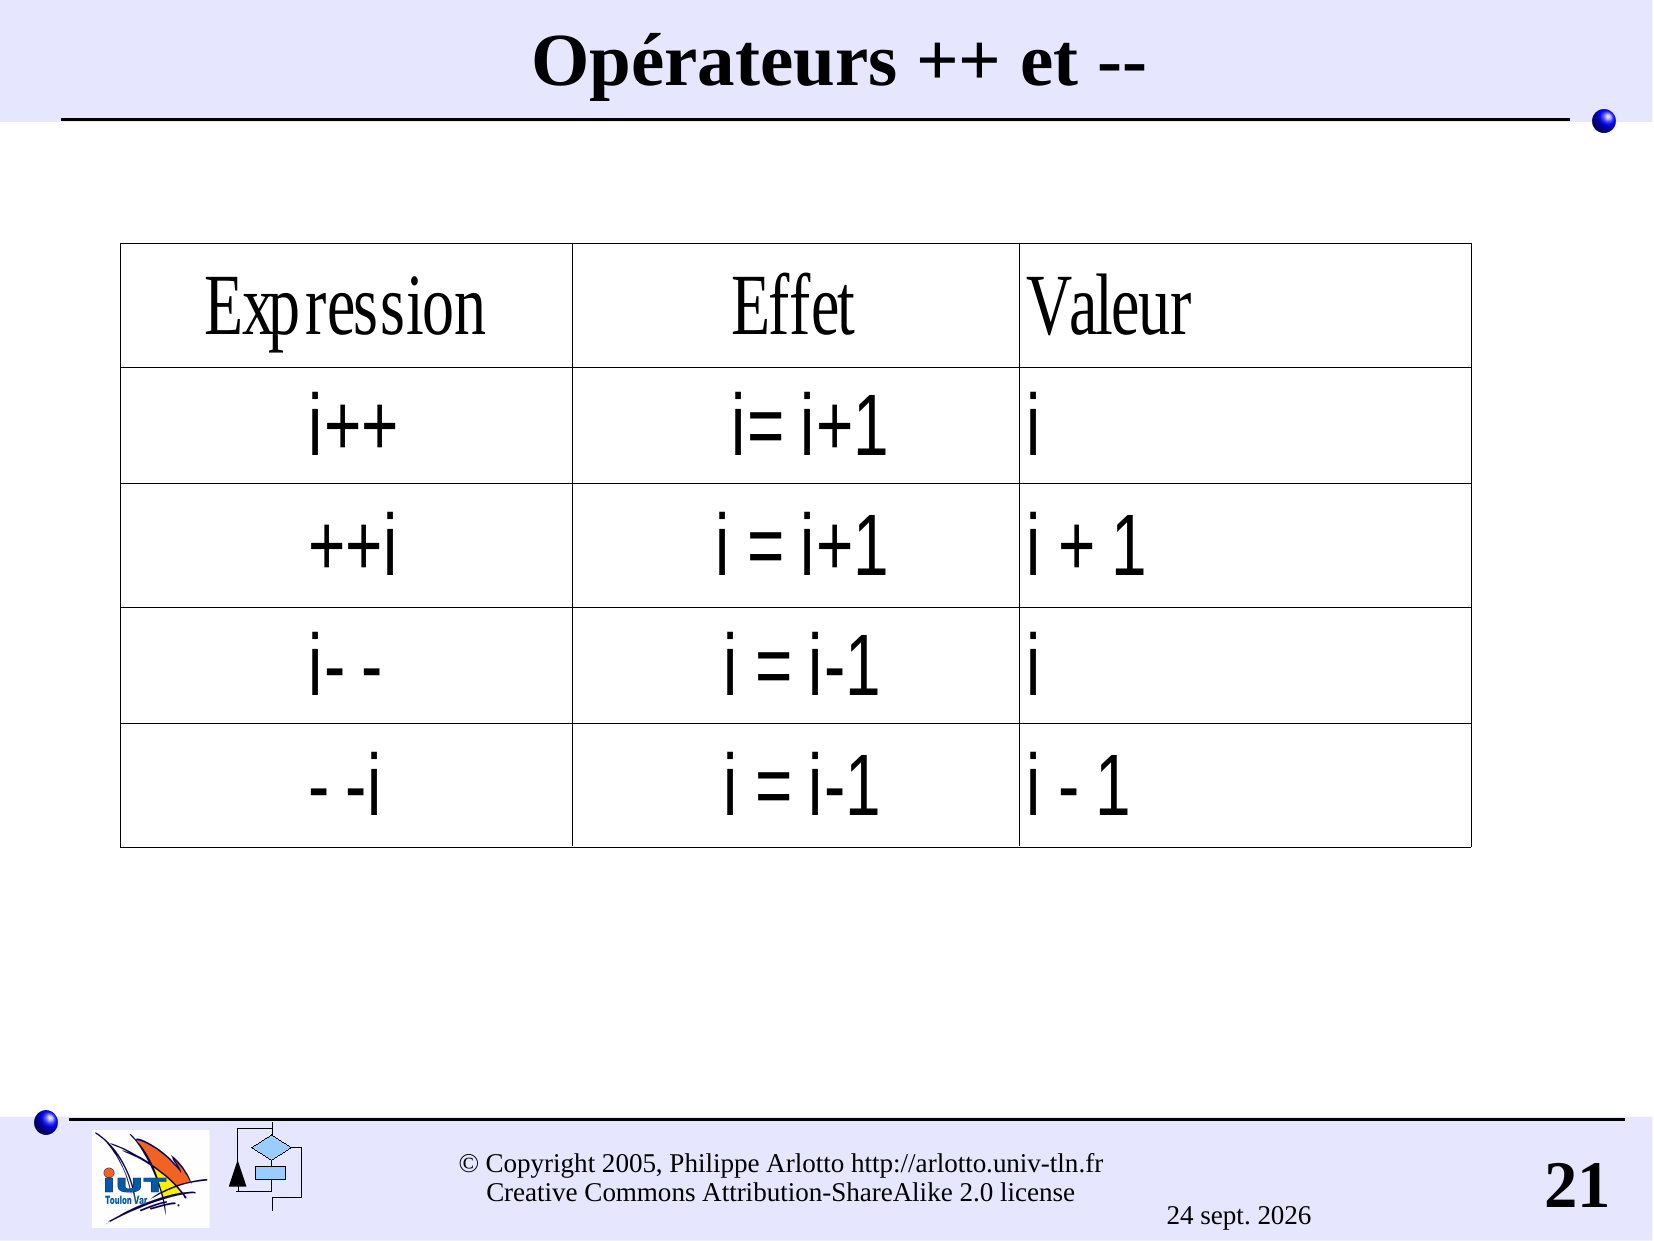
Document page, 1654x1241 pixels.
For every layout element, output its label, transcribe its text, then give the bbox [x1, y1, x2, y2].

title Opérateurs ++ et -- [95, 14, 1585, 107]
chart [114, 236, 1477, 857]
